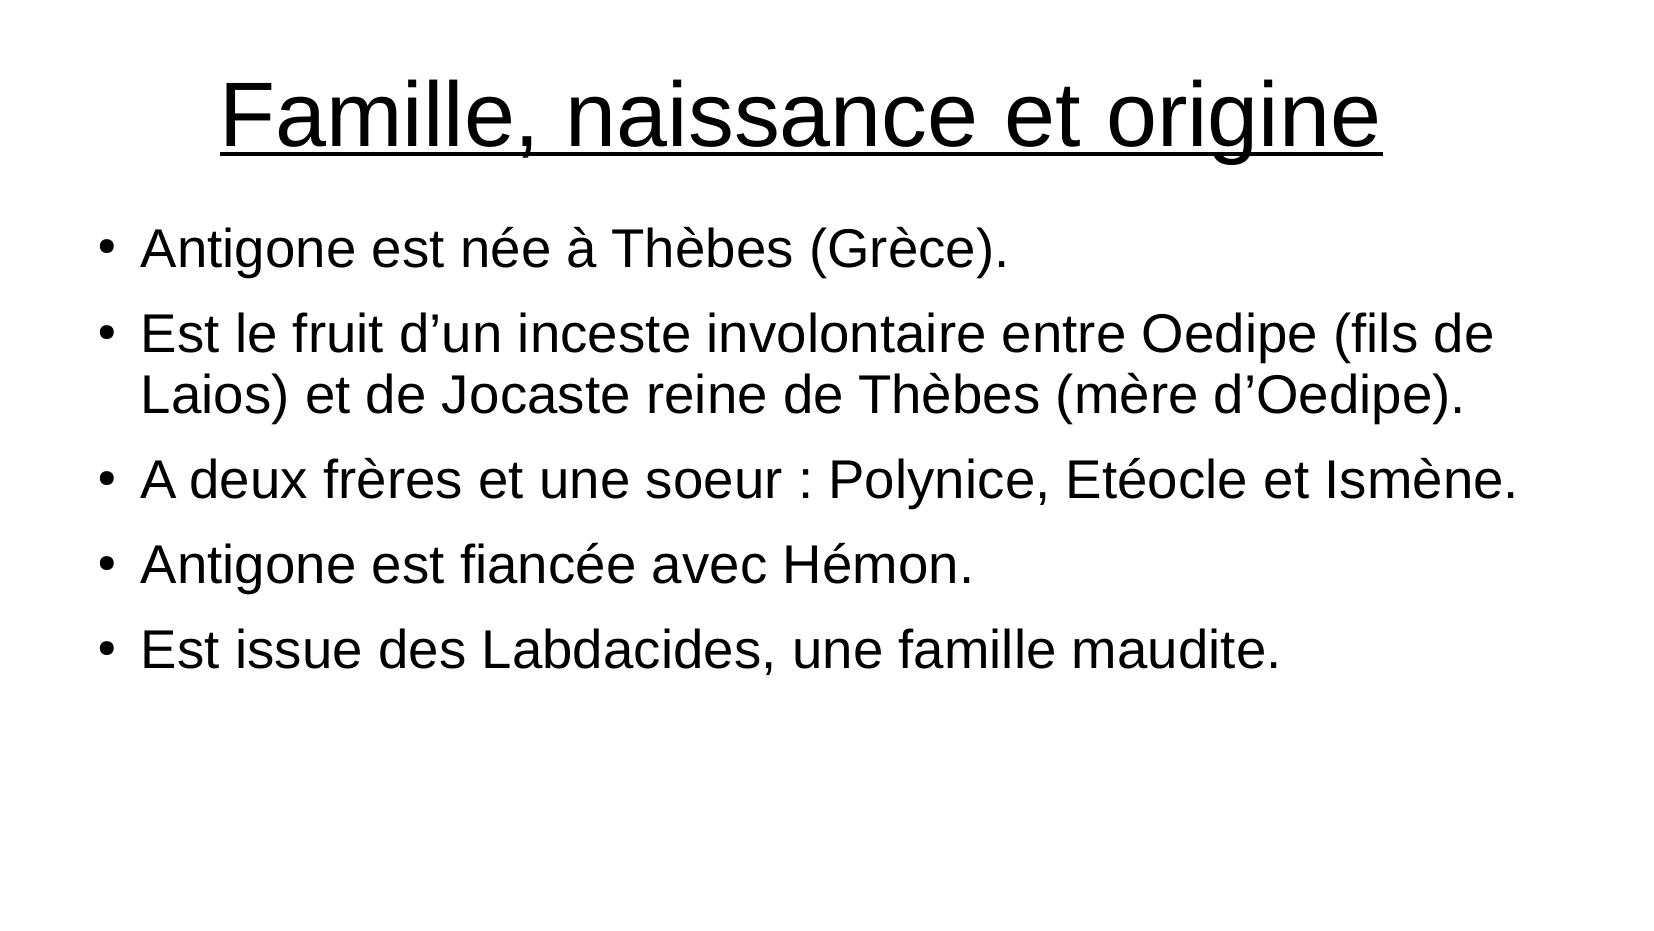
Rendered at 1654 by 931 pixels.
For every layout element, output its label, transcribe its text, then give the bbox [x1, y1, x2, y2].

list Antigone est née à Thèbes (Grèce). Est le fruit d’un inceste involontaire entre Oedipe (fils de Laios) et de Jocaste reine de Thèbes (mère d’Oedipe). A deux frères et une soeur : Polynice, Etéocle et Ismène. Antigone est fiancée avec Hémon. Est issue des Labdacides, une famille maudite. [82, 217, 1571, 758]
title Famille, naissance et origine [82, 37, 1571, 193]
